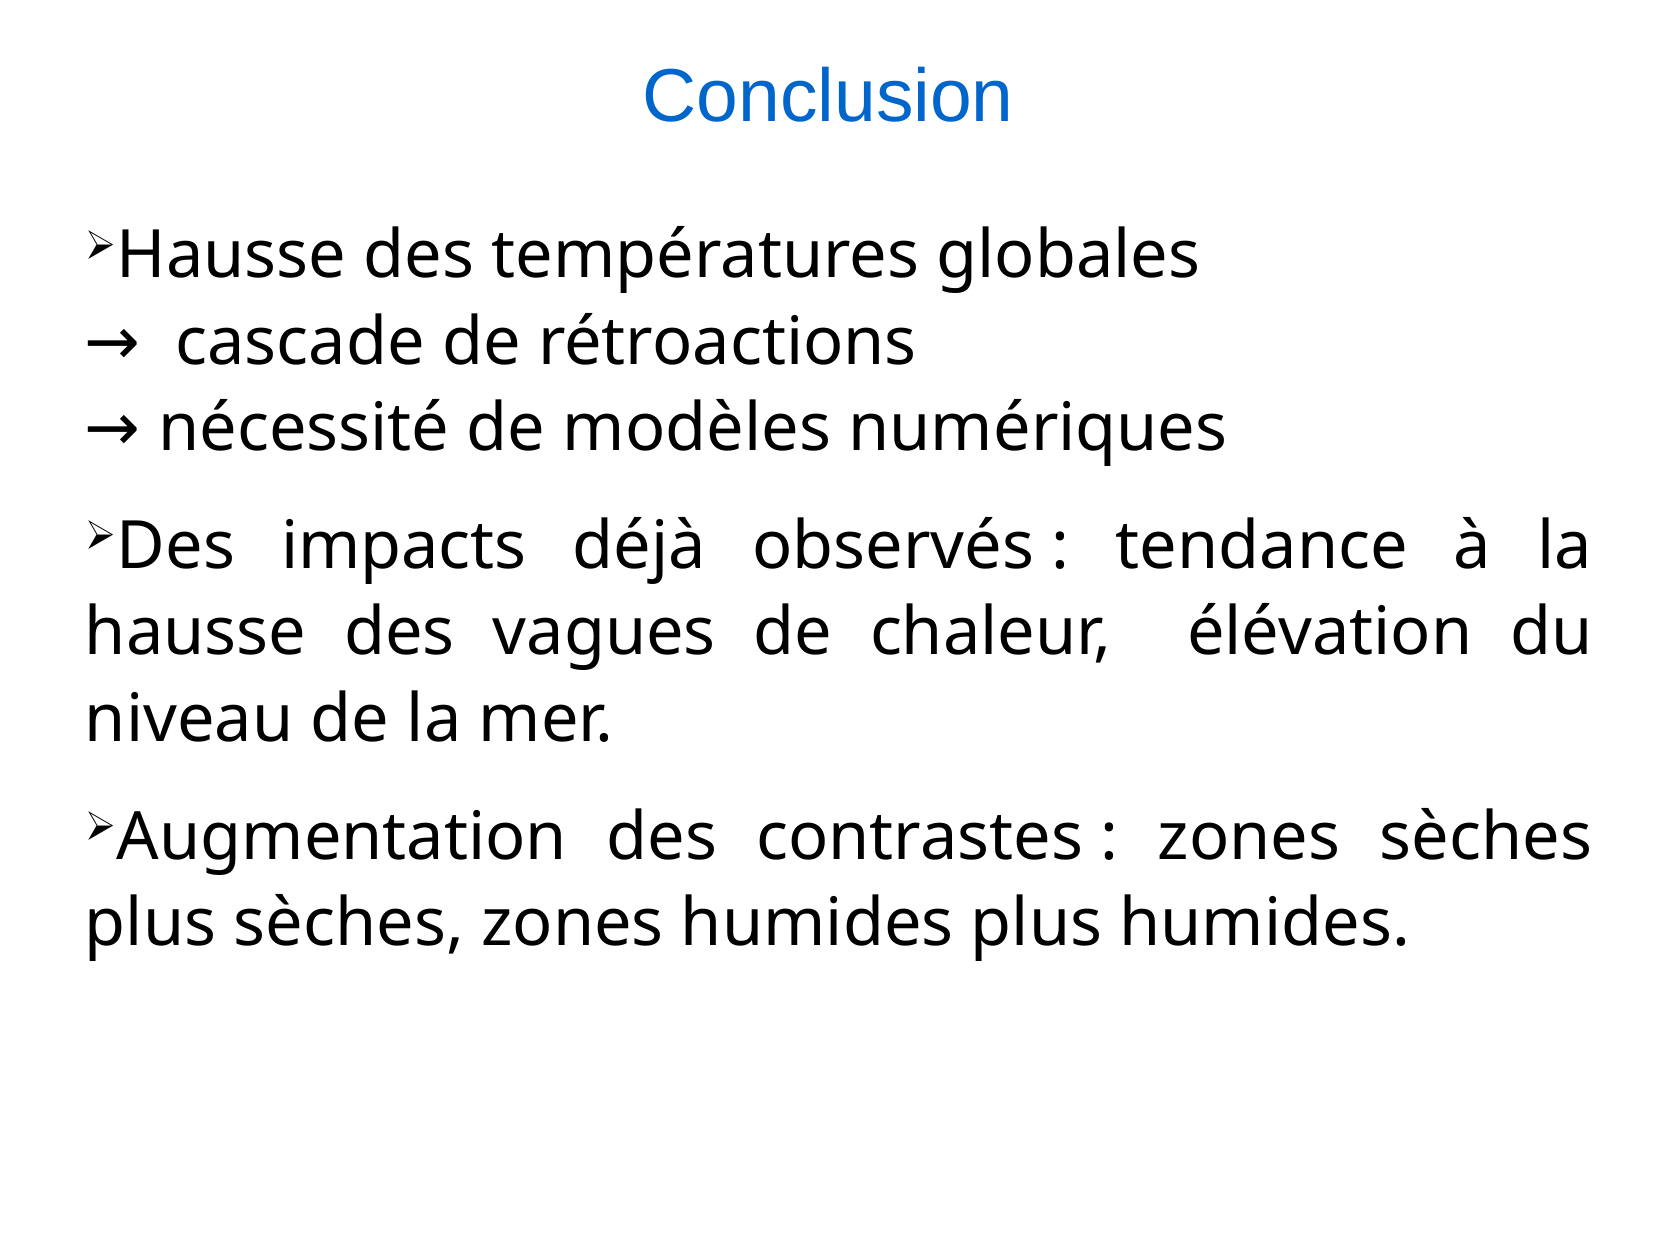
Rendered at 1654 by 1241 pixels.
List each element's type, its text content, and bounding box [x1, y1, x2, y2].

text_box Hausse des températures globales → cascade de rétroactions → nécessité de modèles numériques Des impacts déjà observés : tendance à la hausse des vagues de chaleur, élévation du niveau de la mer. Augmentation des contrastes : zones sèches plus sèches, zones humides plus humides. [70, 201, 1609, 1241]
text_box Conclusion [70, 39, 1607, 139]
